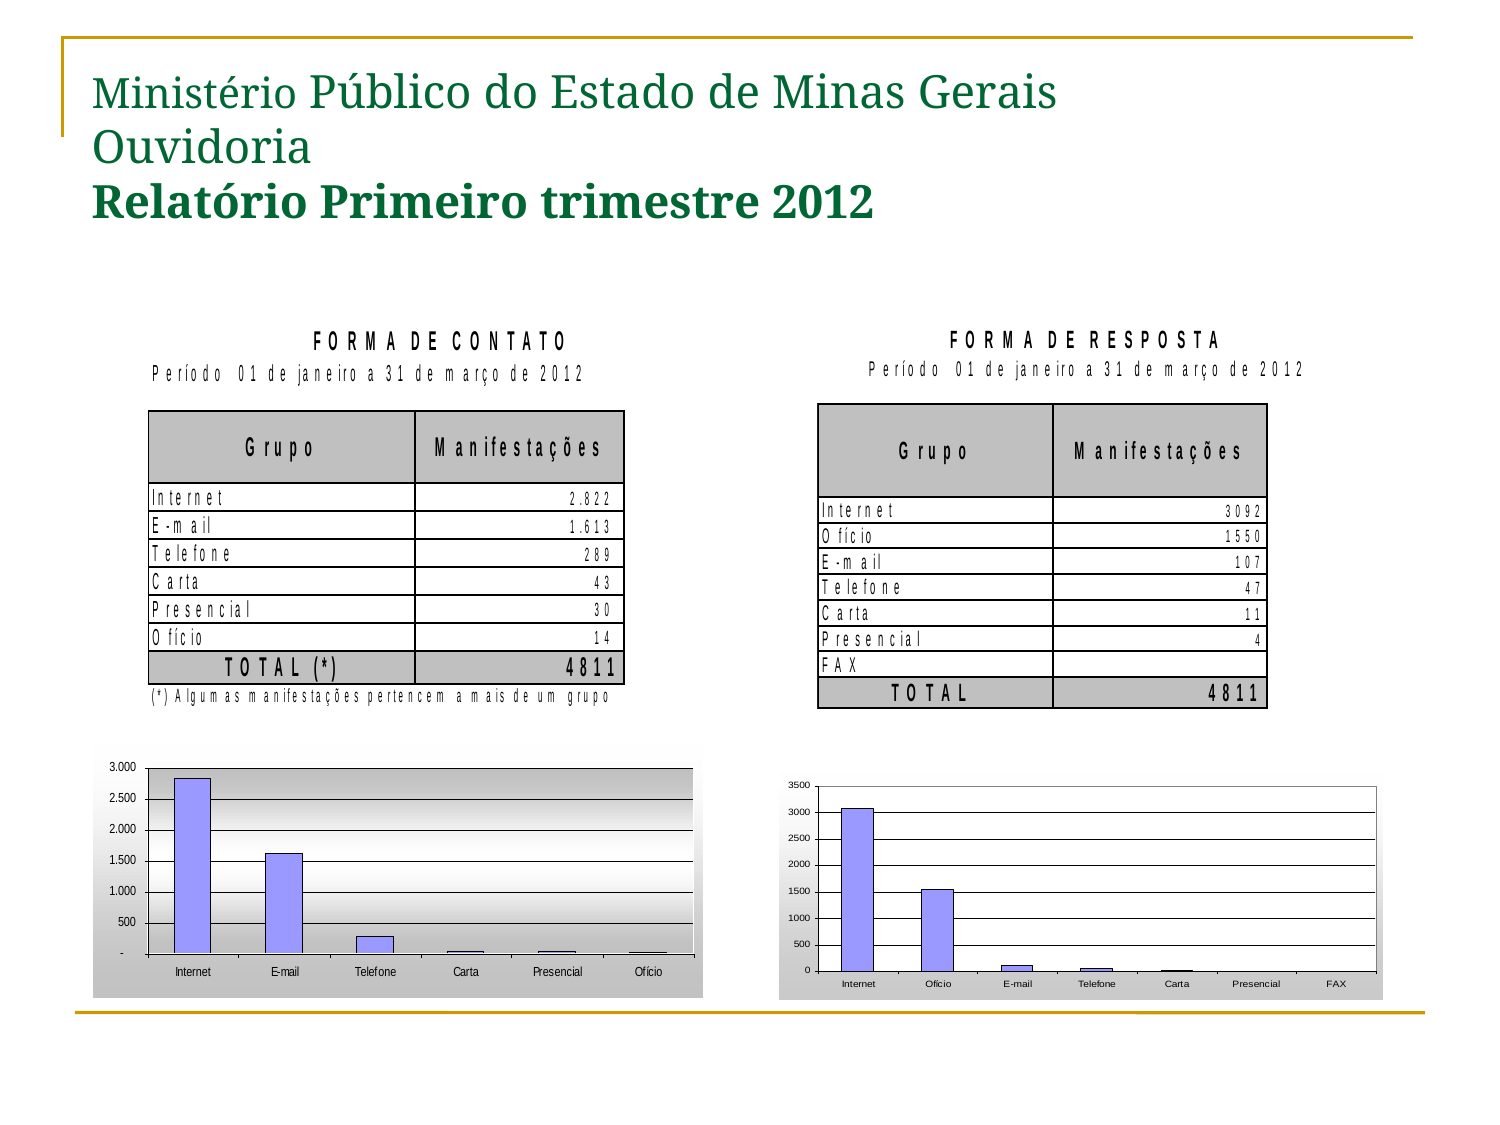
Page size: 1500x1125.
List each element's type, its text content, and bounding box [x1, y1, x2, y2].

chart [817, 324, 1359, 709]
text_box Ministério Público do Estado de Minas Gerais Ouvidoria Relatório Primeiro trimestre 2012 [76, 0, 1427, 187]
chart [147, 324, 739, 709]
chart [774, 767, 1388, 1004]
chart [88, 738, 709, 1004]
